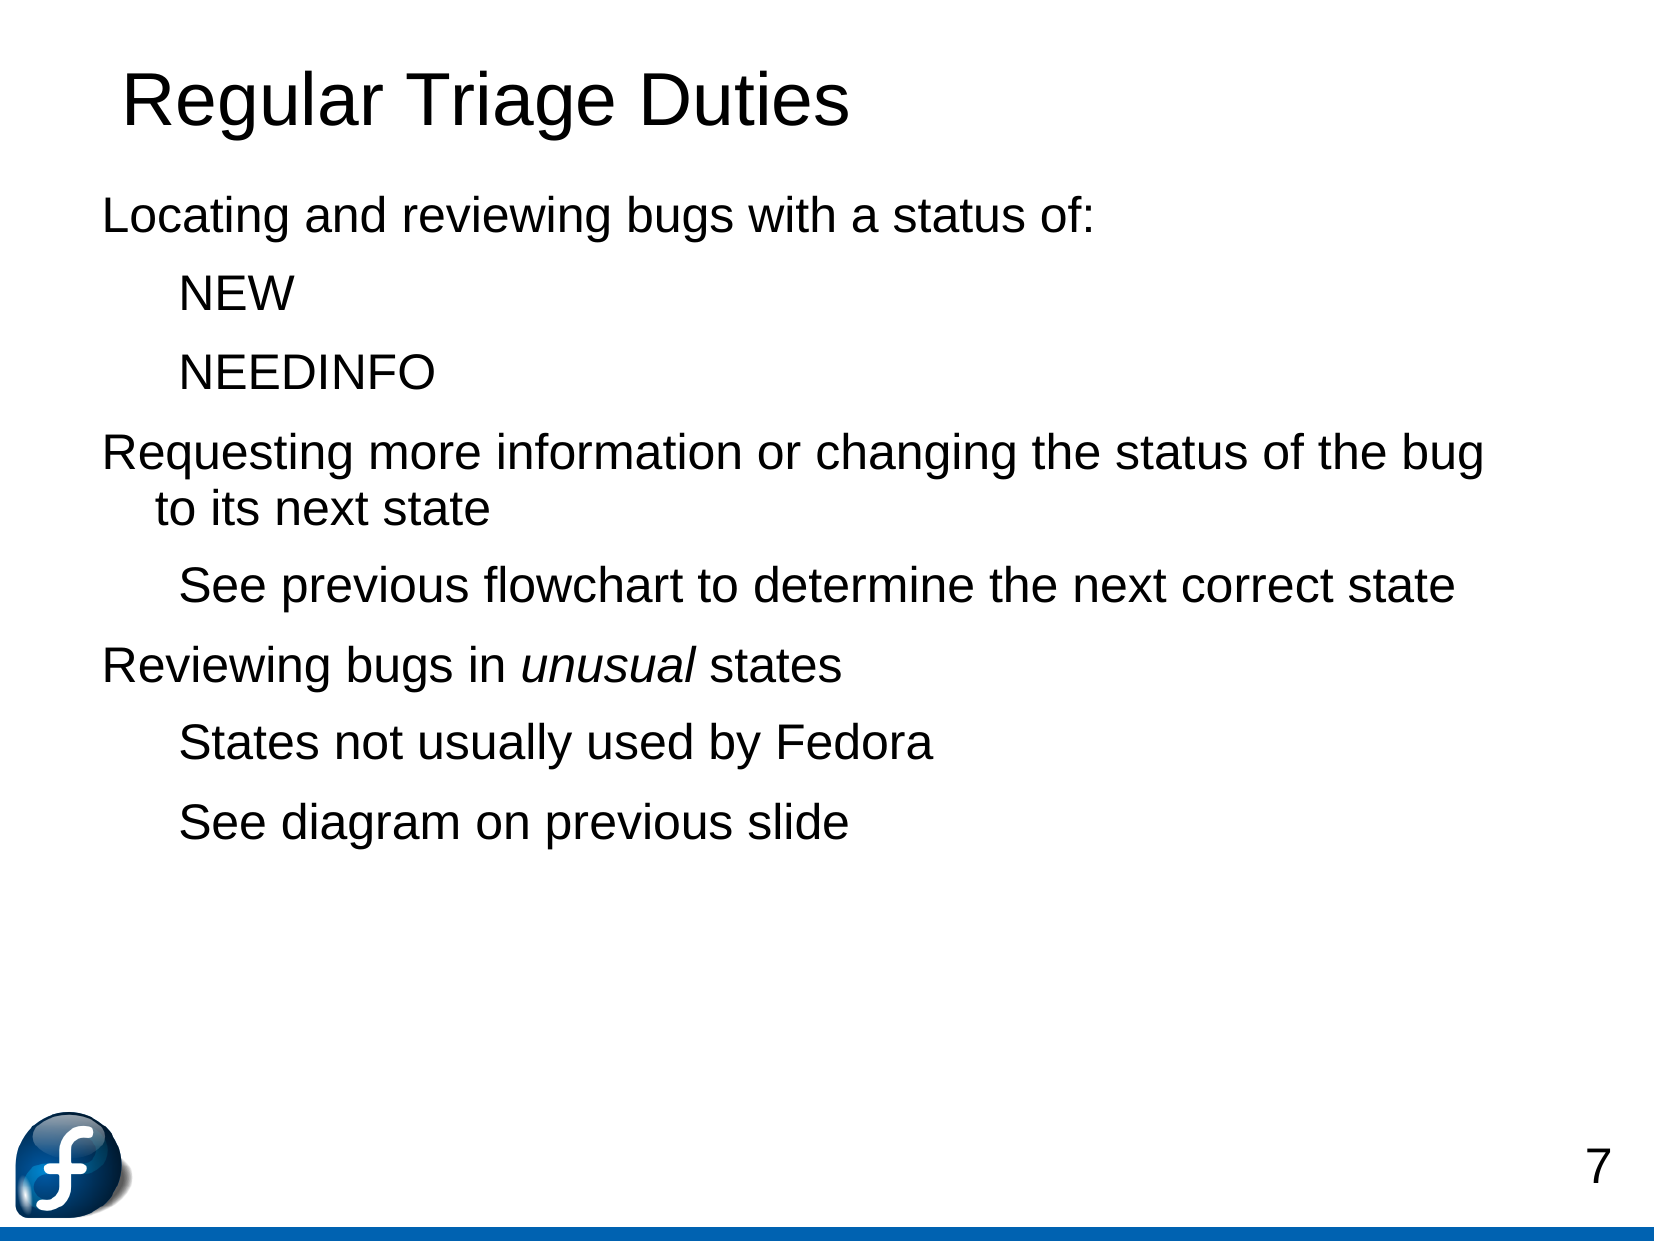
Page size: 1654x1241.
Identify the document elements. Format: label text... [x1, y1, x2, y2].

list Locating and reviewing bugs with a status of: NEW NEEDINFO Requesting more information or changing the status of the bug to its next state See previous flowchart to determine the next correct state Reviewing bugs in unusual states States not usually used by Fedora See diagram on previous slide [83, 187, 1538, 1126]
text_box <number> [1384, 1137, 1613, 1201]
title Regular Triage Duties [121, 37, 1533, 161]
picture [11, 1105, 133, 1227]
